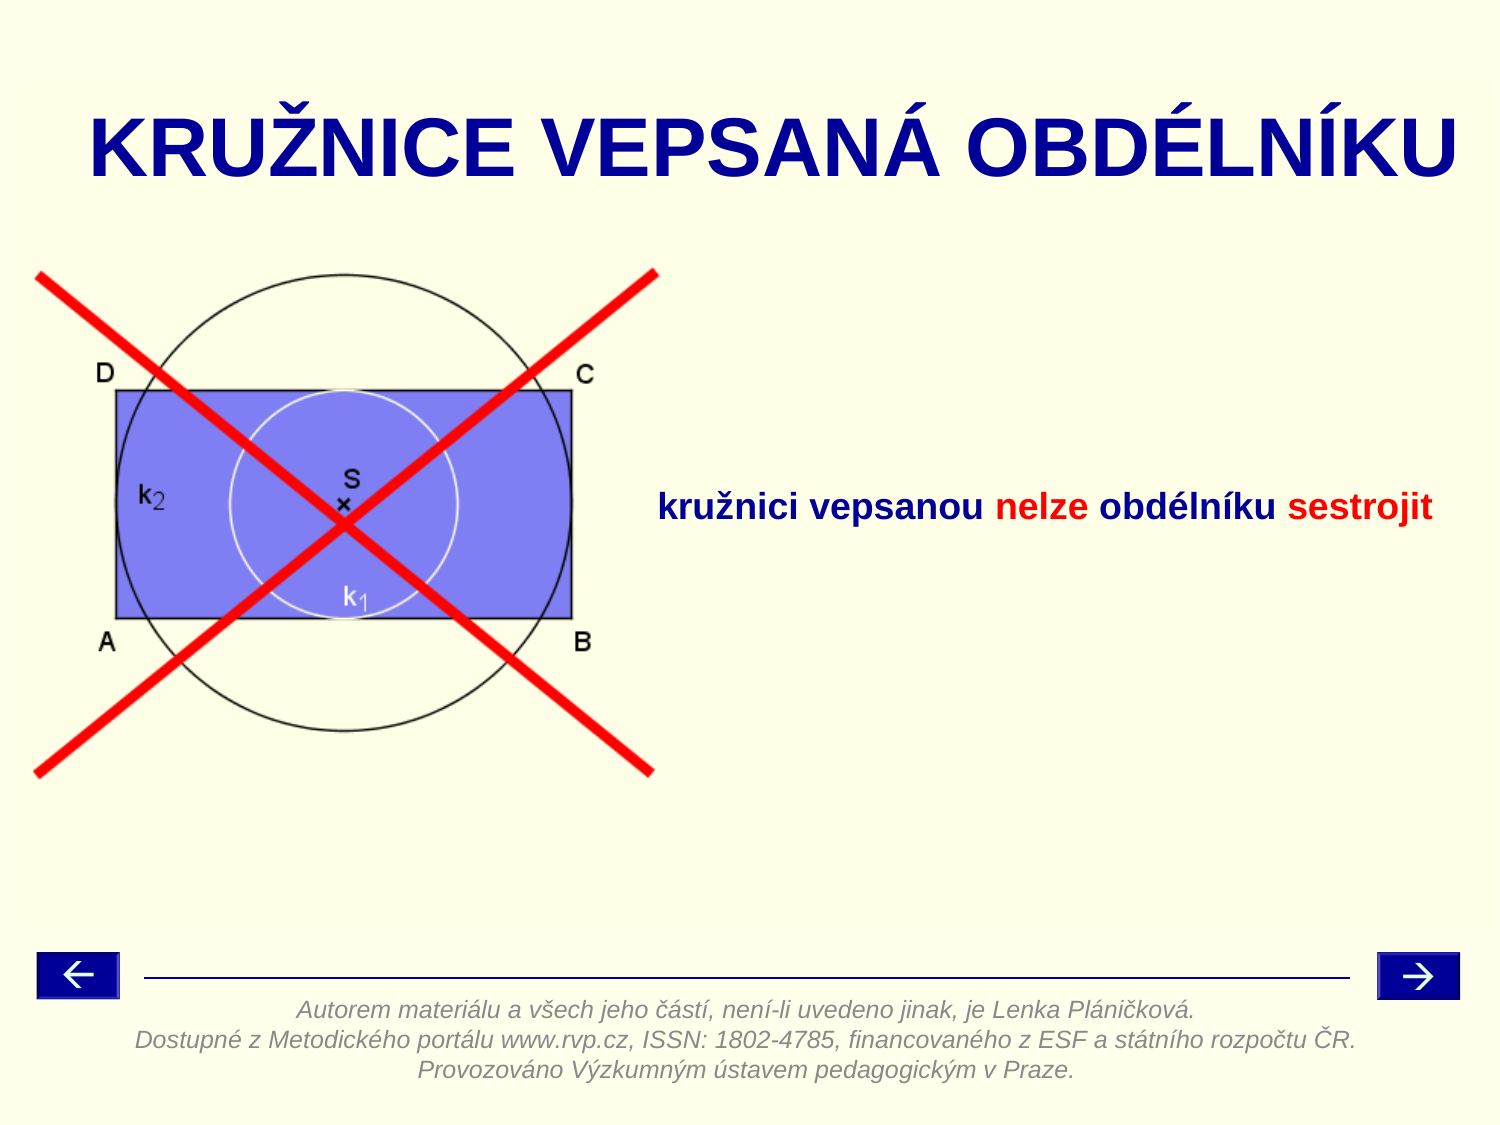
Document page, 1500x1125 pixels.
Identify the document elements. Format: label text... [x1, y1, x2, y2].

text_box Autorem materiálu a všech jeho částí, není-li uvedeno jinak, je Lenka Pláničková. Dostupné z Metodického portálu www.rvp.cz, ISSN: 1802-4785, financovaného z ESF a státního rozpočtu ČR. Provozováno Výzkumným ústavem pedagogickým v Praze. [40, 997, 1454, 1080]
text_box  [40, 956, 116, 996]
title KRUŽNICE VEPSANÁ OBDÉLNÍKU [73, 55, 1500, 231]
text_box kružnici vepsanou nelze obdélníku sestrojit [642, 473, 1494, 535]
picture [17, 80, 1494, 928]
text_box  [1381, 956, 1457, 996]
